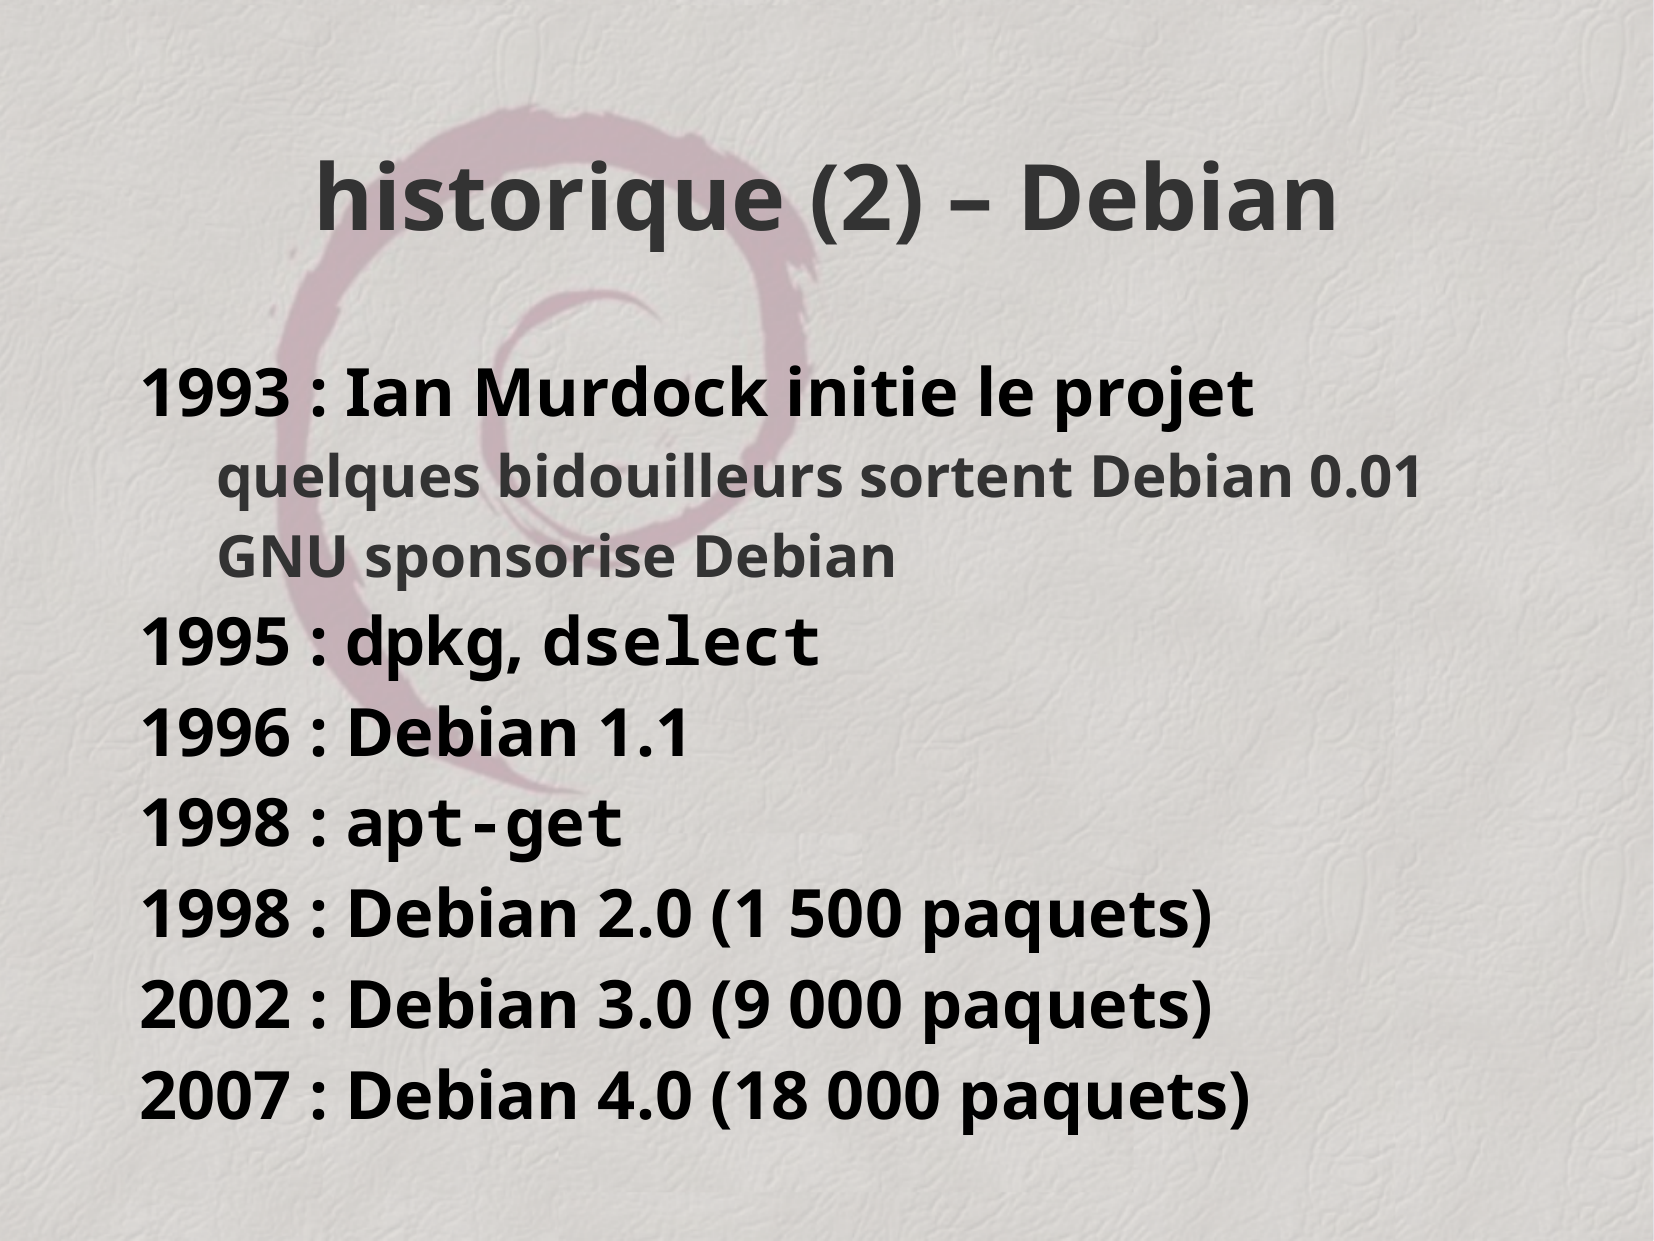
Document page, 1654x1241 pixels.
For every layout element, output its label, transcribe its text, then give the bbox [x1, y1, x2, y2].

title historique (2) – Debian [121, 98, 1534, 291]
picture [0, 0, 1654, 1241]
list 1993 : Ian Murdock initie le projet quelques bidouilleurs sortent Debian 0.01 GNU sponsorise Debian 1995 : dpkg, dselect 1996 : Debian 1.1 1998 : apt-get 1998 : Debian 2.0 (1 500 paquets) 2002 : Debian 3.0 (9 000 paquets) 2007 : Debian 4.0 (18 000 paquets) [121, 344, 1534, 1112]
